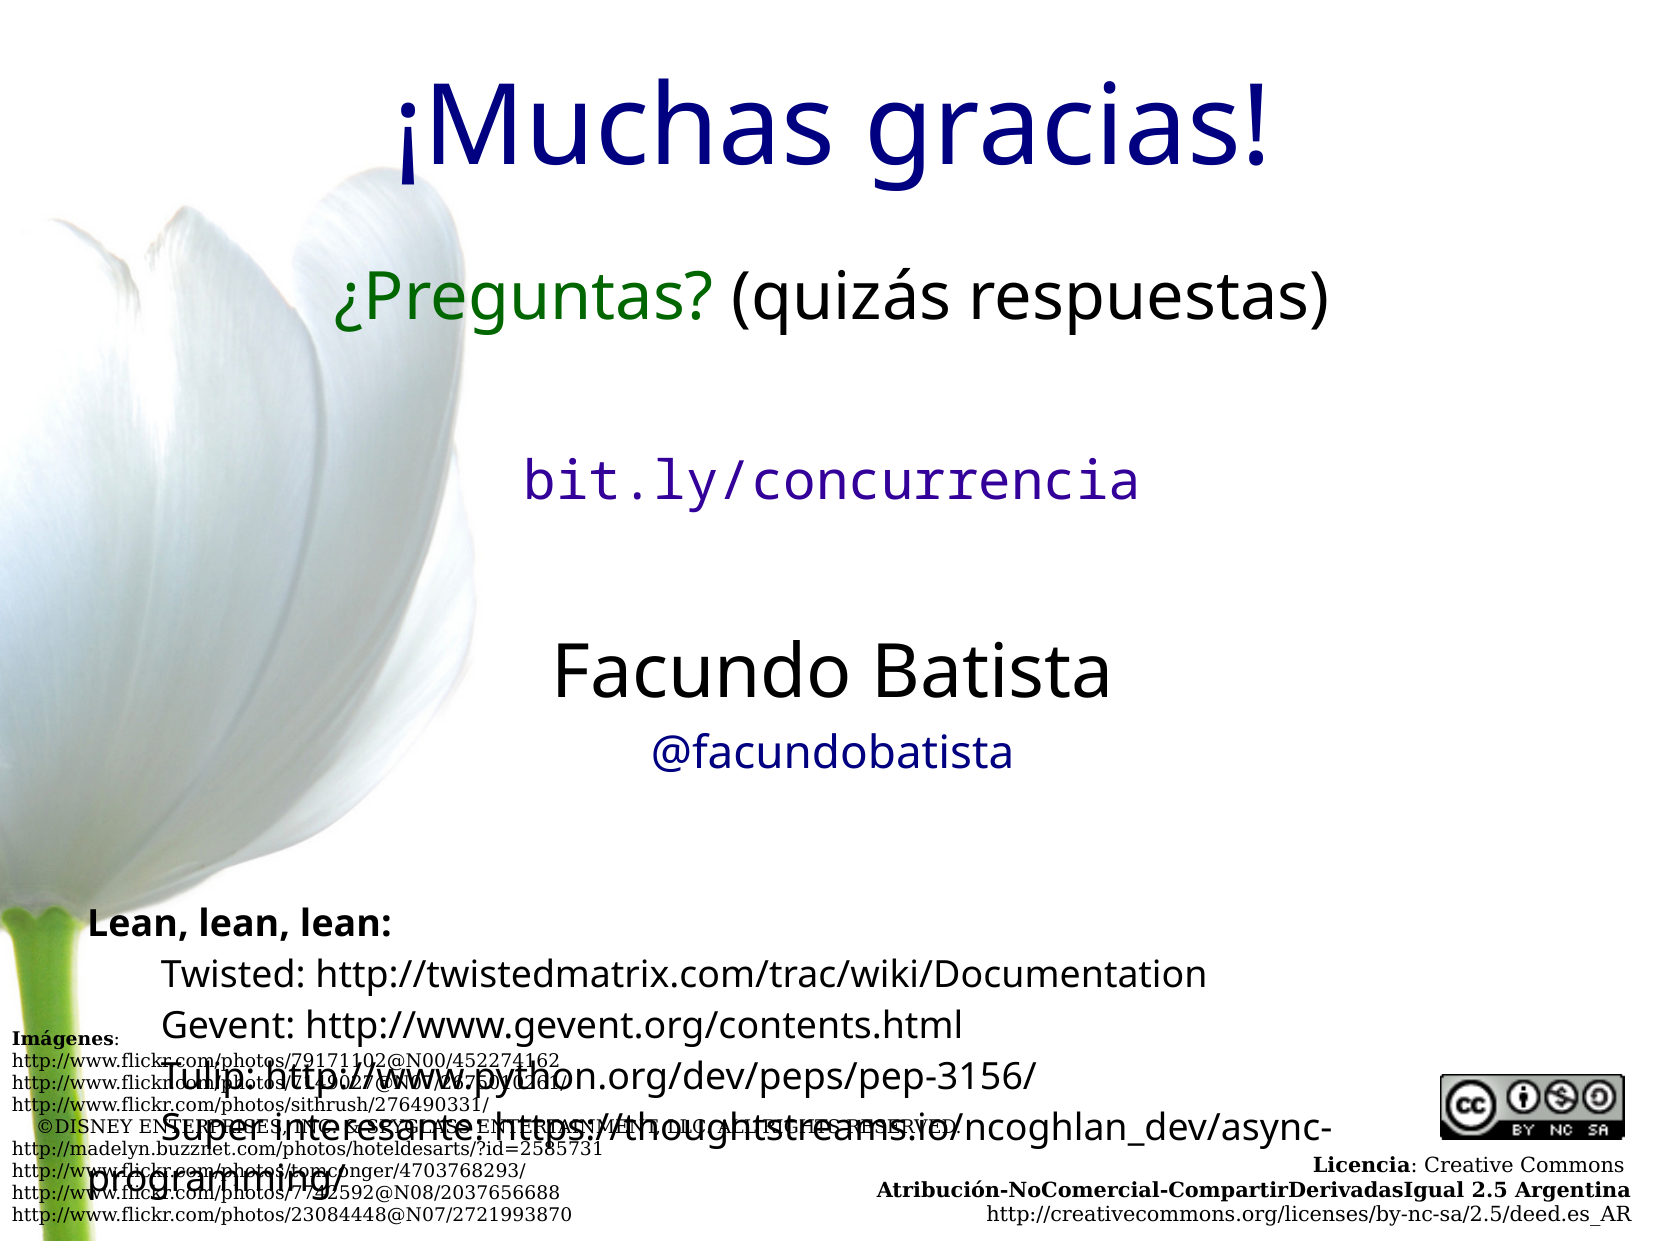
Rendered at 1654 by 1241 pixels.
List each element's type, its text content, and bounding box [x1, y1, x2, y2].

text_box ¡Muchas gracias! ¿Preguntas? (quizás respuestas) bit.ly/concurrencia Facundo Batista @facundobatista Lean, lean, lean: Twisted: http://twistedmatrix.com/trac/wiki/Documentation Gevent: http://www.gevent.org/contents.html Tulip: http://www.python.org/dev/peps/pep-3156/ Super interesante: https://thoughtstreams.io/ncoghlan_dev/async-programming/ [70, 35, 1595, 1145]
picture [0, 0, 1153, 1241]
picture [1440, 1074, 1625, 1140]
text_box Licencia: Creative Commons Atribución-NoComercial-CompartirDerivadasIgual 2.5 Argentina http://creativecommons.org/licenses/by-nc-sa/2.5/deed.es_AR [779, 1145, 1632, 1234]
text_box Imágenes: http://www.flickr.com/photos/79171102@N00/452274162 http://www.flickr.com/photos/7149027@N07/2675010261/ http://www.flickr.com/photos/sithrush/276490331/ ©DISNEY ENTERPRISES, INC. & SPYGLASS ENTERTAINMENT, LLC. ALL RIGHTS RESERVED. http://madelyn.buzznet.com/photos/hoteldesarts/?id=2585731 http://www.flickr.com/photos/tomconger/4703768293/ http://www.flickr.com/photos/7742592@N08/2037656688 http://www.flickr.com/photos/23084448@N07/2721993870 [11, 1027, 1123, 1227]
